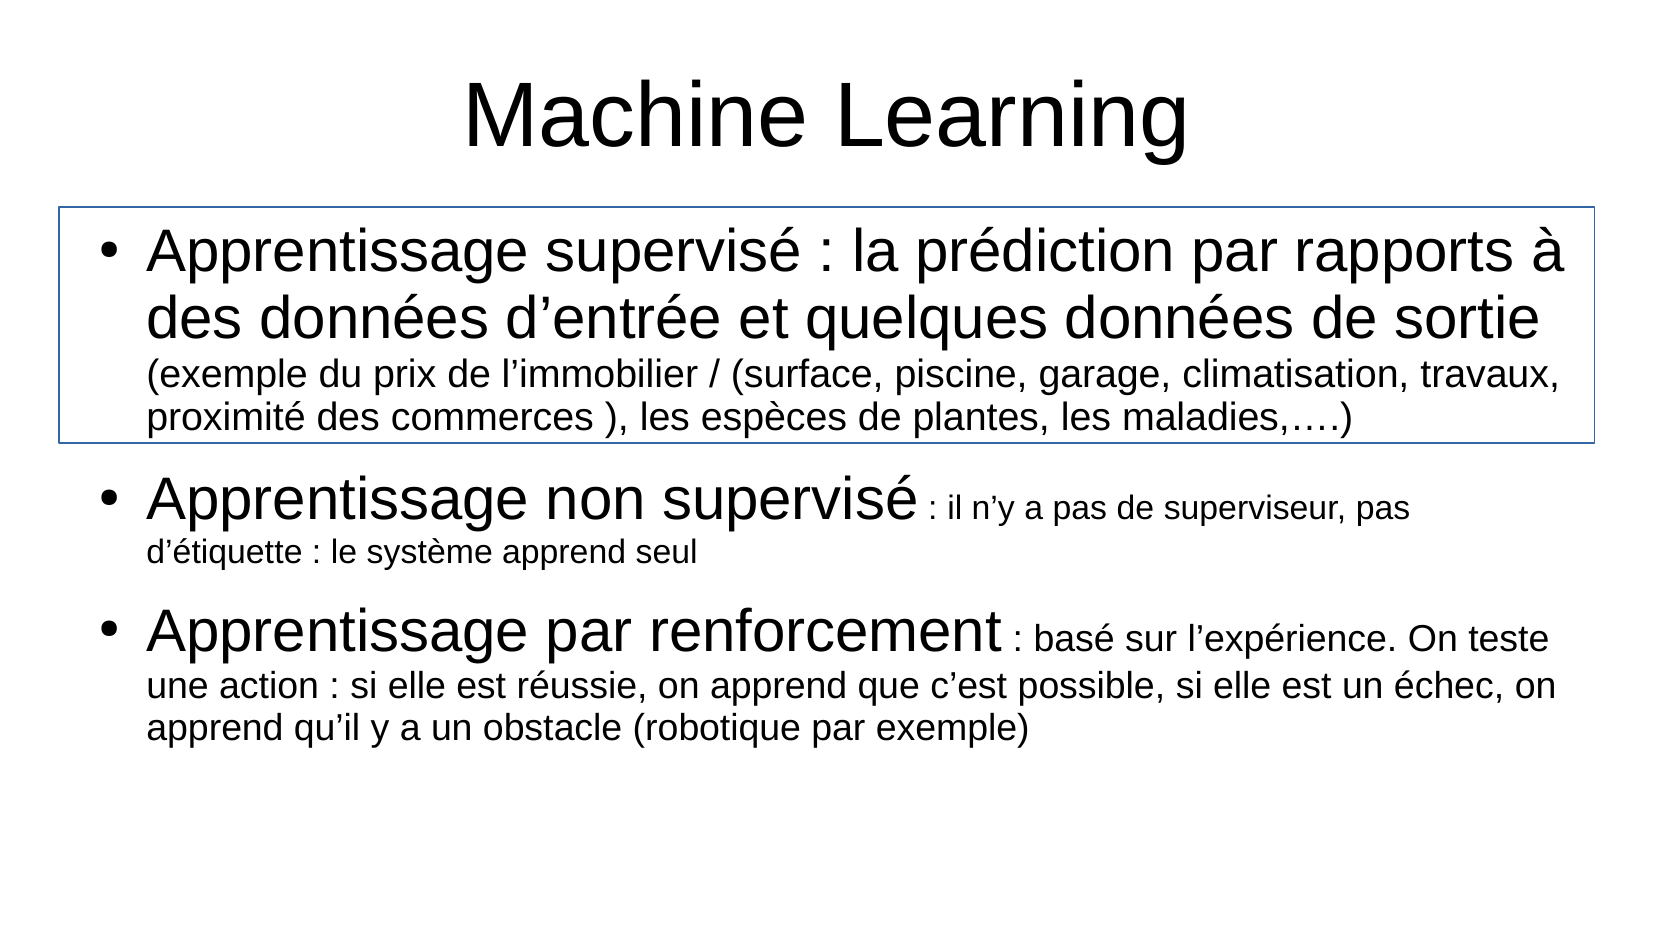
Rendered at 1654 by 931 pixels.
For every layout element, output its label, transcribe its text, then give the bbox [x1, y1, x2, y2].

list Apprentissage supervisé : la prédiction par rapports à des données d’entrée et quelques données de sortie (exemple du prix de l’immobilier / (surface, piscine, garage, climatisation, travaux, proximité des commerces ), les espèces de plantes, les maladies,….) Apprentissage non supervisé : il n’y a pas de superviseur, pas d’étiquette : le système apprend seul Apprentissage par renforcement : basé sur l’expérience. On teste une action : si elle est réussie, on apprend que c’est possible, si elle est un échec, on apprend qu’il y a un obstacle (robotique par exemple) [82, 217, 1571, 442]
list Apprentissage supervisé : la prédiction par rapports à des données d’entrée et quelques données de sortie (exemple du prix de l’immobilier / (surface, piscine, garage, climatisation, travaux, proximité des commerces ), les espèces de plantes, les maladies,….) Apprentissage non supervisé : il n’y a pas de superviseur, pas d’étiquette : le système apprend seul Apprentissage par renforcement : basé sur l’expérience. On teste une action : si elle est réussie, on apprend que c’est possible, si elle est un échec, on apprend qu’il y a un obstacle (robotique par exemple) [82, 444, 1571, 758]
title Machine Learning [82, 37, 1571, 193]
